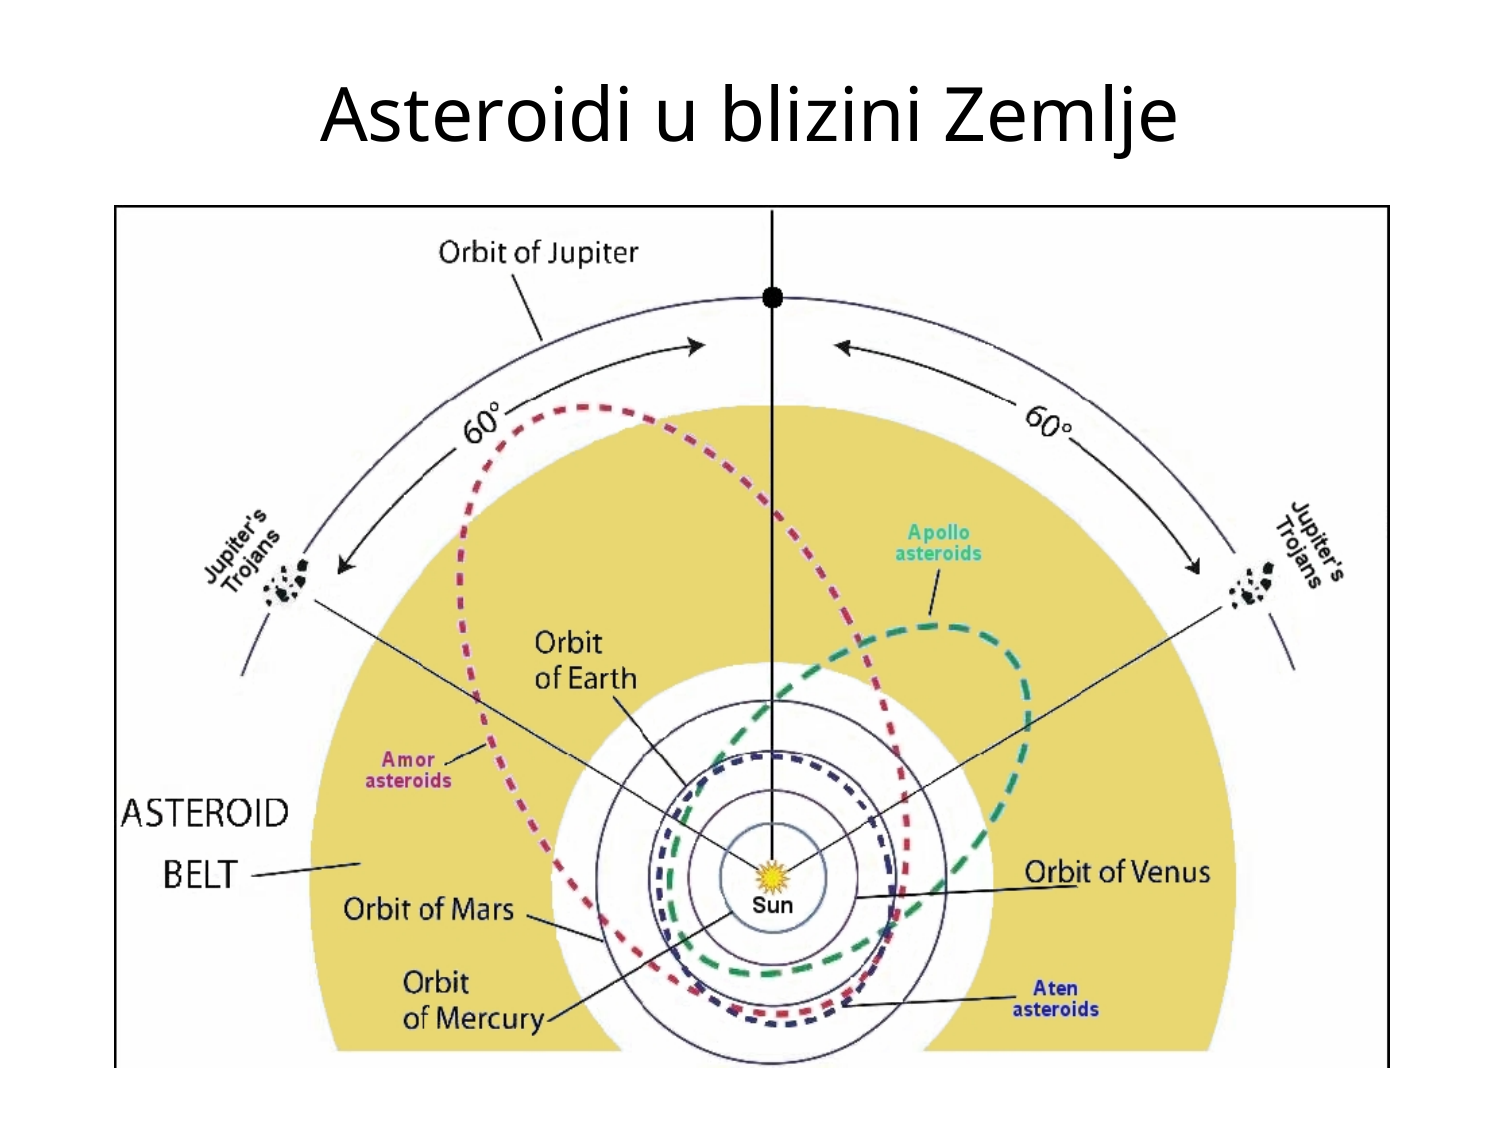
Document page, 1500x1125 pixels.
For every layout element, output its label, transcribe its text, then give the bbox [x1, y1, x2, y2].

title Asteroidi u blizini Zemlje [112, 37, 1388, 188]
picture [114, 205, 1390, 1068]
